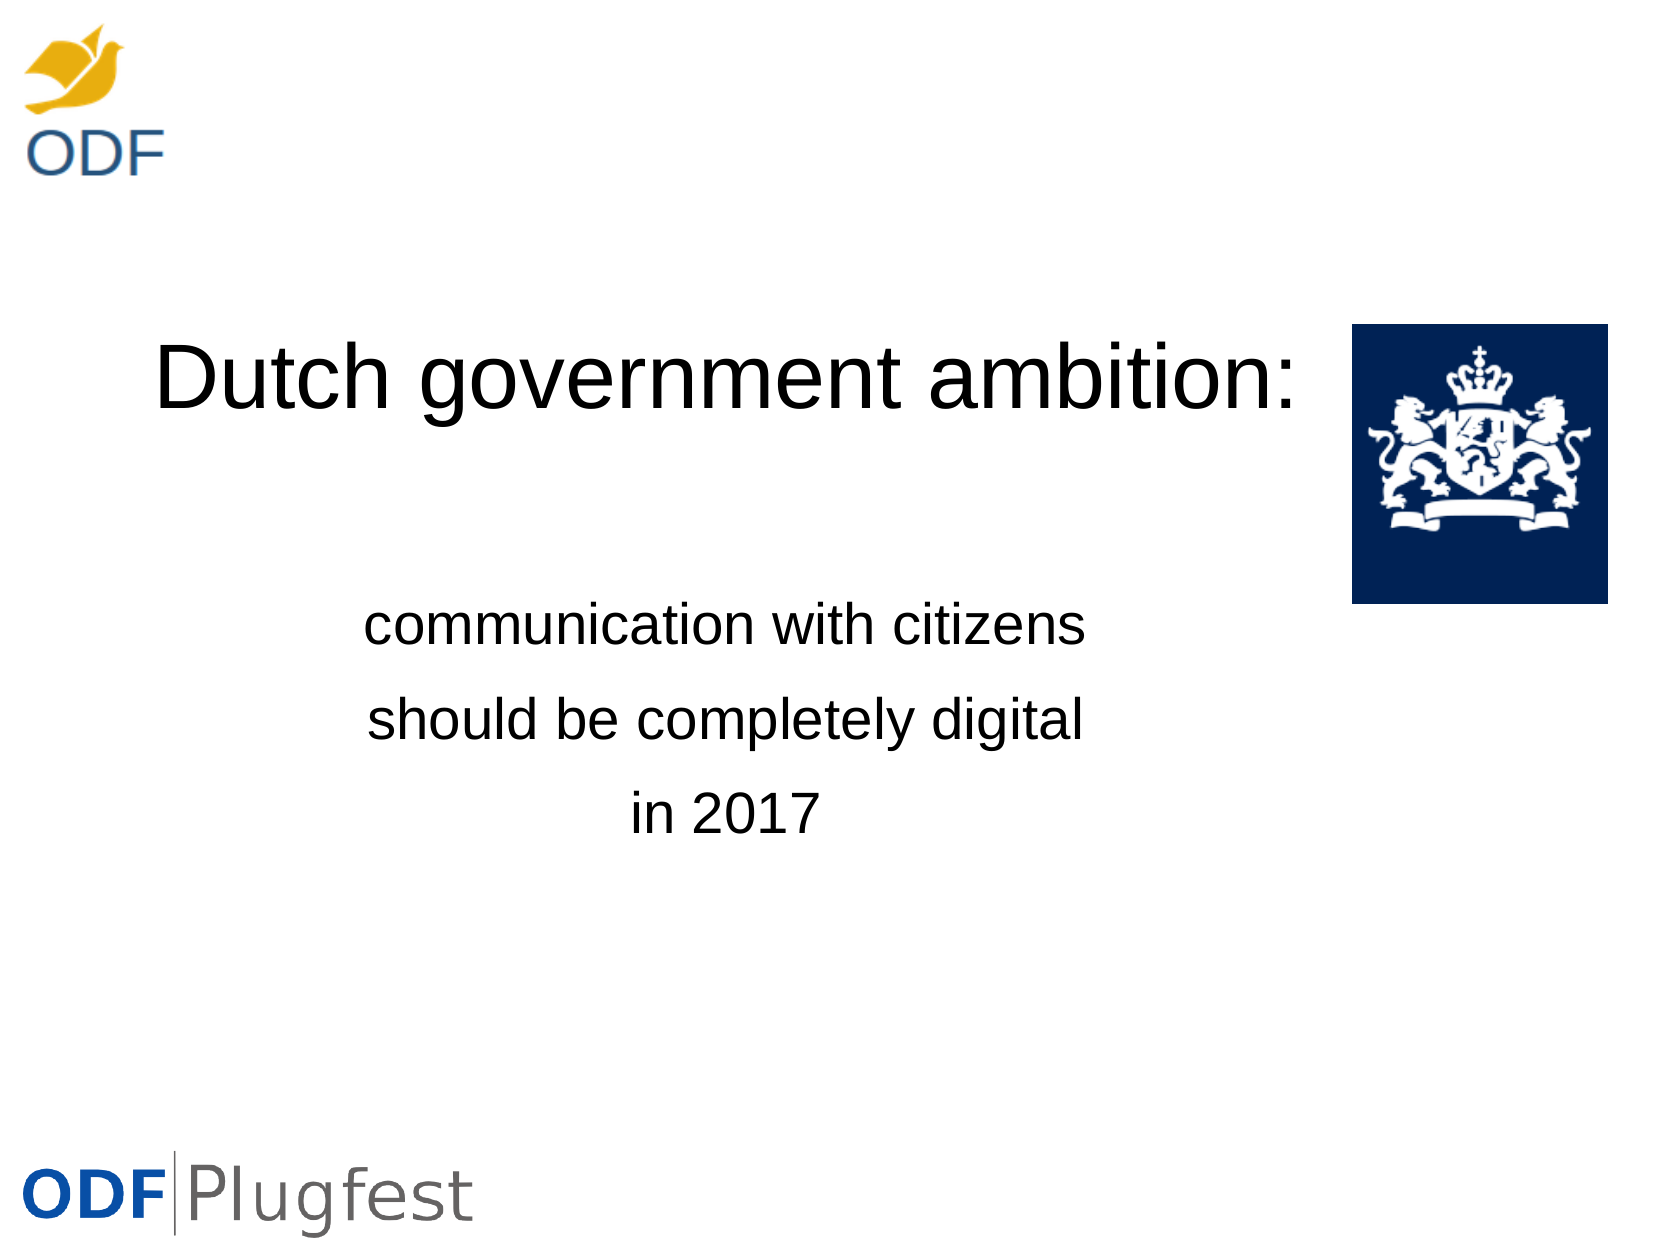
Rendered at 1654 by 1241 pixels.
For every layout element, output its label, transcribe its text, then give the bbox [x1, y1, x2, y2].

title Dutch government ambition: [153, 324, 1301, 429]
picture [1352, 324, 1608, 604]
picture [0, 0, 216, 218]
picture [23, 1150, 473, 1241]
text_box communication with citizens should be completely digital in 2017 [0, 591, 1423, 922]
